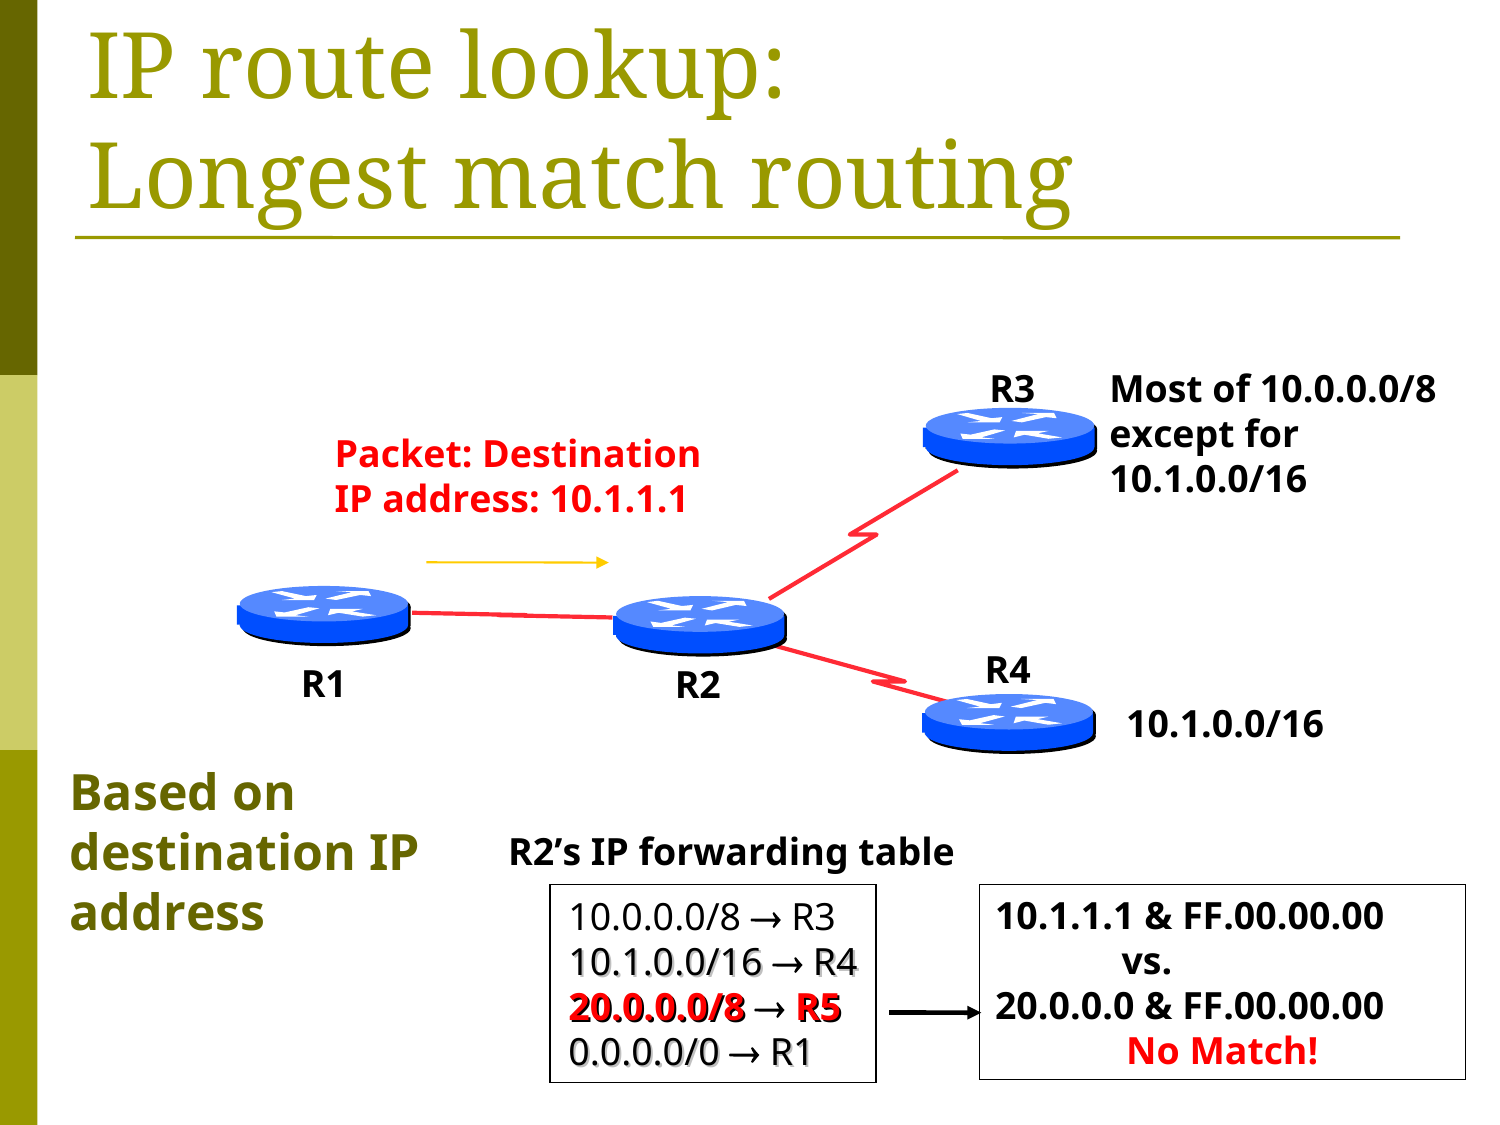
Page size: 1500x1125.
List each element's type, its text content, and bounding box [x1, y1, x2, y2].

text_box 10.0.0.0/8  R3 10.1.0.0/16  R4 20.0.0.0/8  R5 0.0.0.0/0  R1 [549, 884, 877, 1083]
text_box [922, 695, 1096, 754]
text_box [922, 407, 1093, 469]
text_box R2’s IP forwarding table [489, 818, 974, 882]
text_box R2 [659, 653, 737, 714]
text_box R1 [283, 651, 365, 715]
text_box Packet: Destination IP address: 10.1.1.1 [316, 421, 720, 530]
text_box R3 [973, 357, 1052, 410]
text_box Based on destination IP address [51, 751, 475, 950]
title IP route lookup: Longest match routing [75, 0, 1394, 233]
text_box Most of 10.0.0.0/8 except for 10.1.0.0/16 [1093, 357, 1497, 509]
text_box 10.1.0.0/16 [1110, 692, 1341, 753]
text_box 10.1.1.1 & FF.00.00.00 vs. 20.0.0.0 & FF.00.00.00 No Match! [979, 884, 1466, 1080]
text_box [613, 596, 788, 656]
text_box [236, 585, 411, 647]
text_box R4 [969, 638, 1047, 699]
